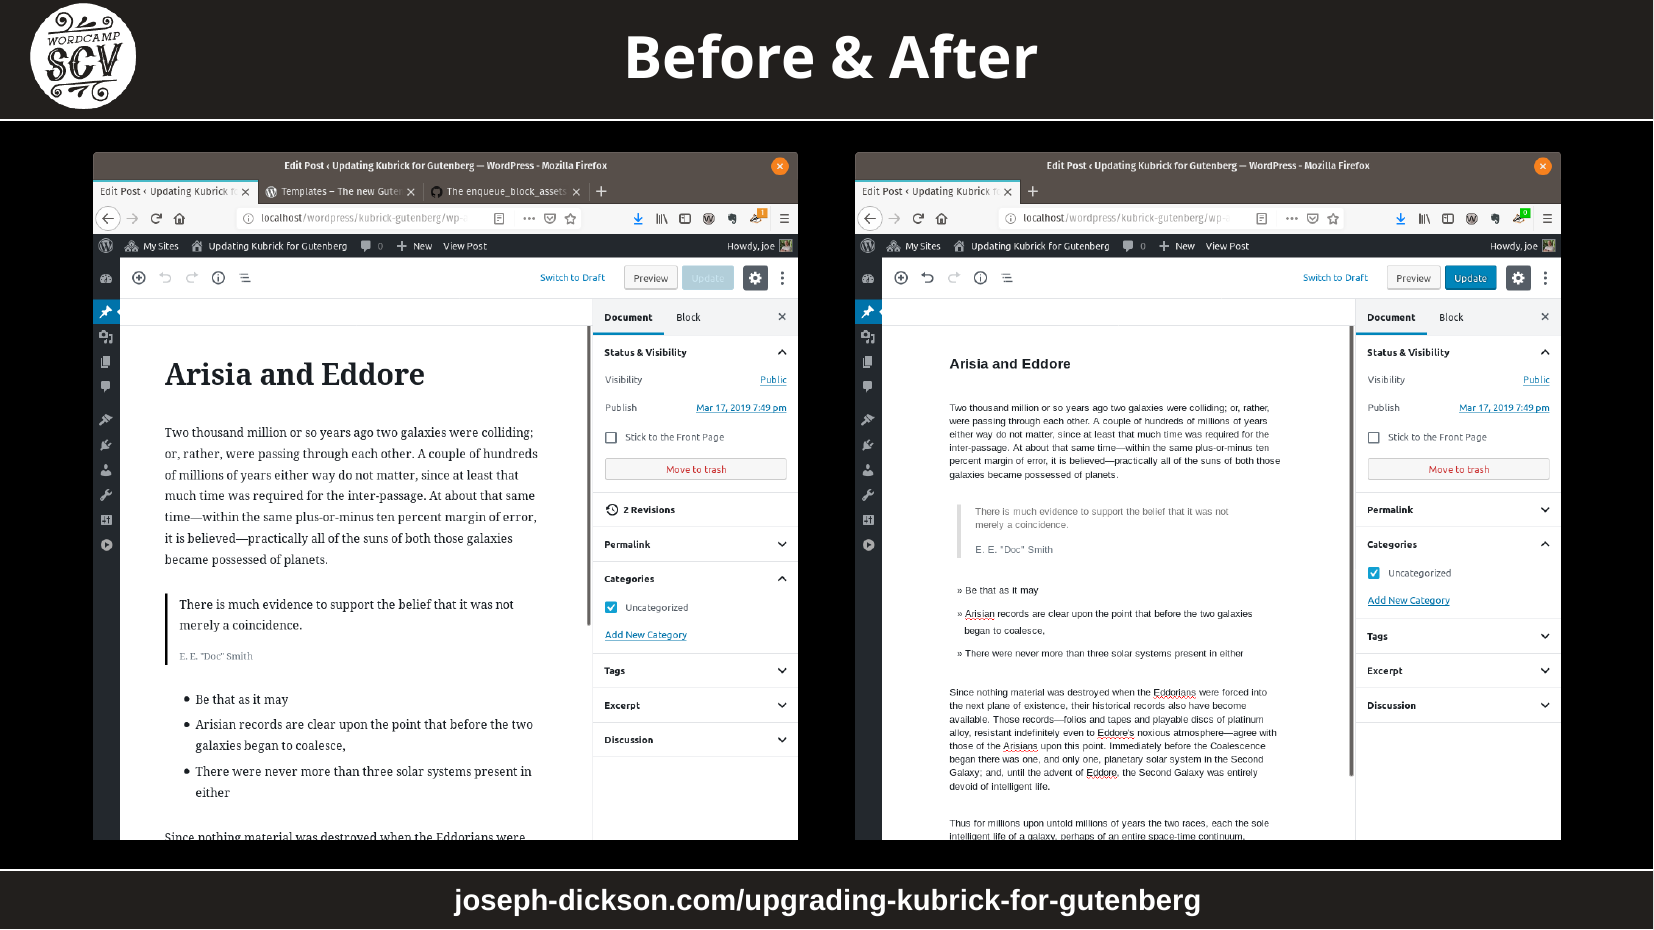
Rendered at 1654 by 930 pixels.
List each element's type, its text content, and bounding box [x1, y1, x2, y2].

picture [30, 3, 87, 109]
picture [103, 307, 110, 314]
picture [855, 152, 1561, 840]
picture [93, 152, 798, 841]
picture [865, 307, 872, 314]
title Before & After [87, 0, 1576, 134]
